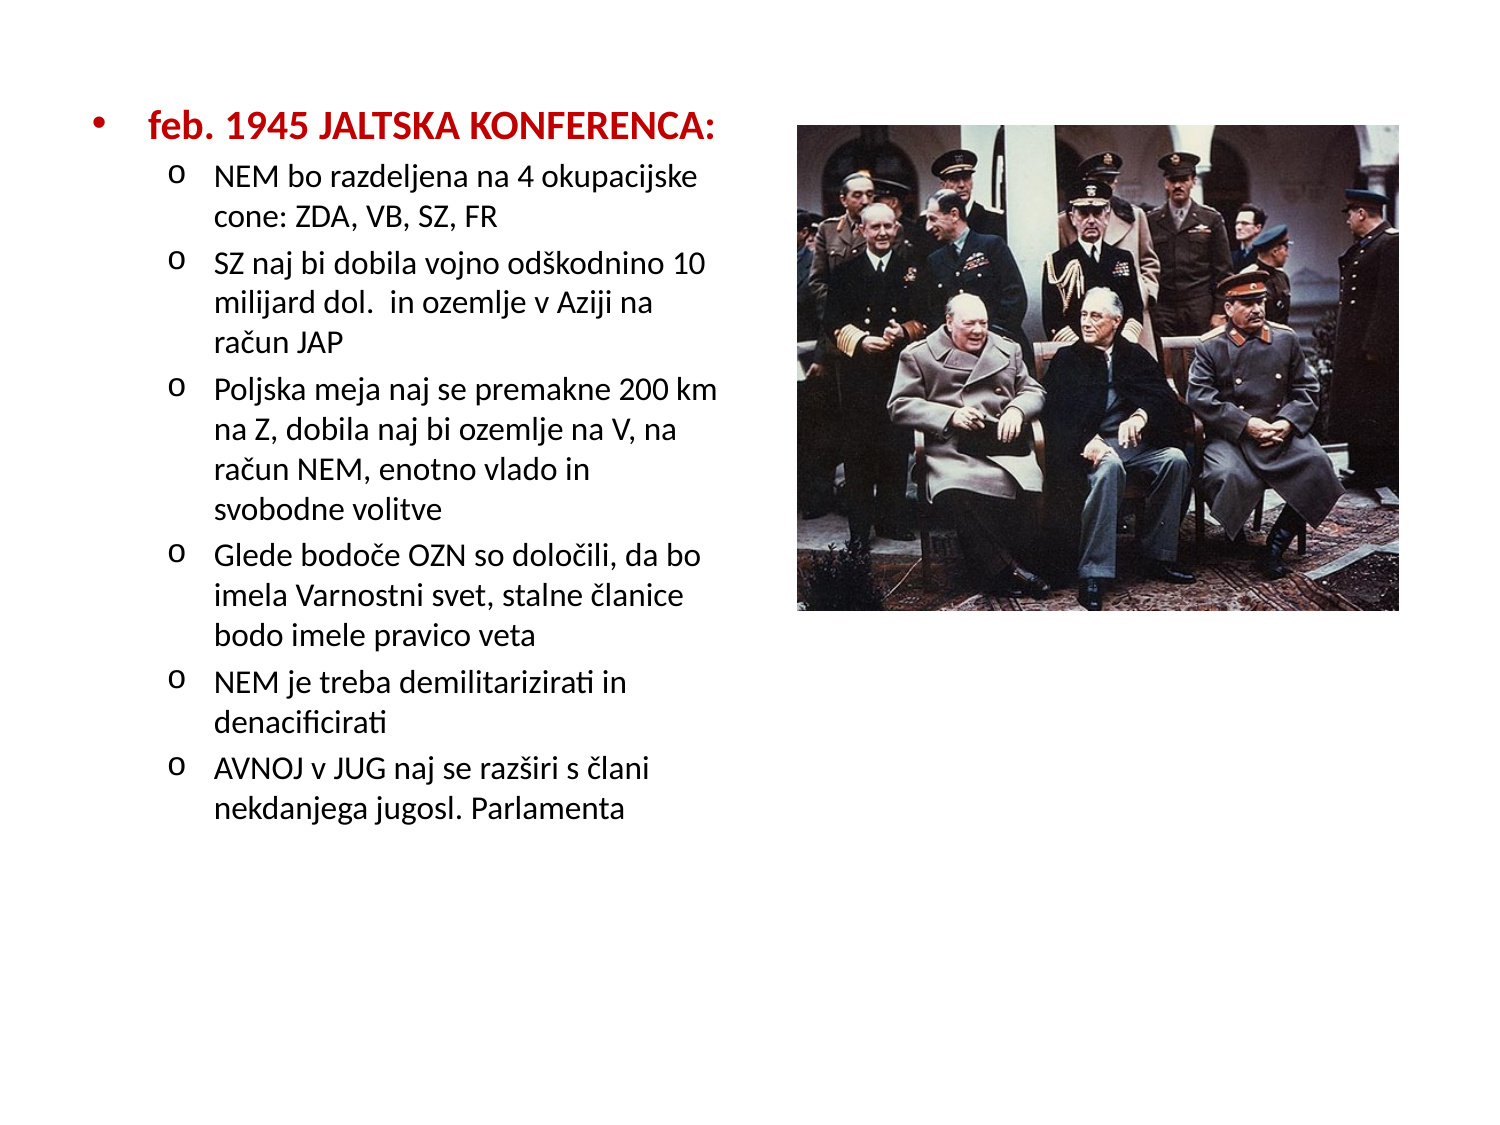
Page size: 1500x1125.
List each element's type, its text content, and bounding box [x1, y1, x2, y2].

list feb. 1945 JALTSKA KONFERENCA: NEM bo razdeljena na 4 okupacijske cone: ZDA, VB, SZ, FR SZ naj bi dobila vojno odškodnino 10 milijard dol. in ozemlje v Aziji na račun JAP Poljska meja naj se premakne 200 km na Z, dobila naj bi ozemlje na V, na račun NEM, enotno vlado in svobodne volitve Glede bodoče OZN so določili, da bo imela Varnostni svet, stalne članice bodo imele pravico veta NEM je treba demilitarizirati in denacificirati AVNOJ v JUG naj se razširi s člani nekdanjega jugosl. Parlamenta [76, 90, 740, 1071]
picture [797, 125, 1399, 611]
